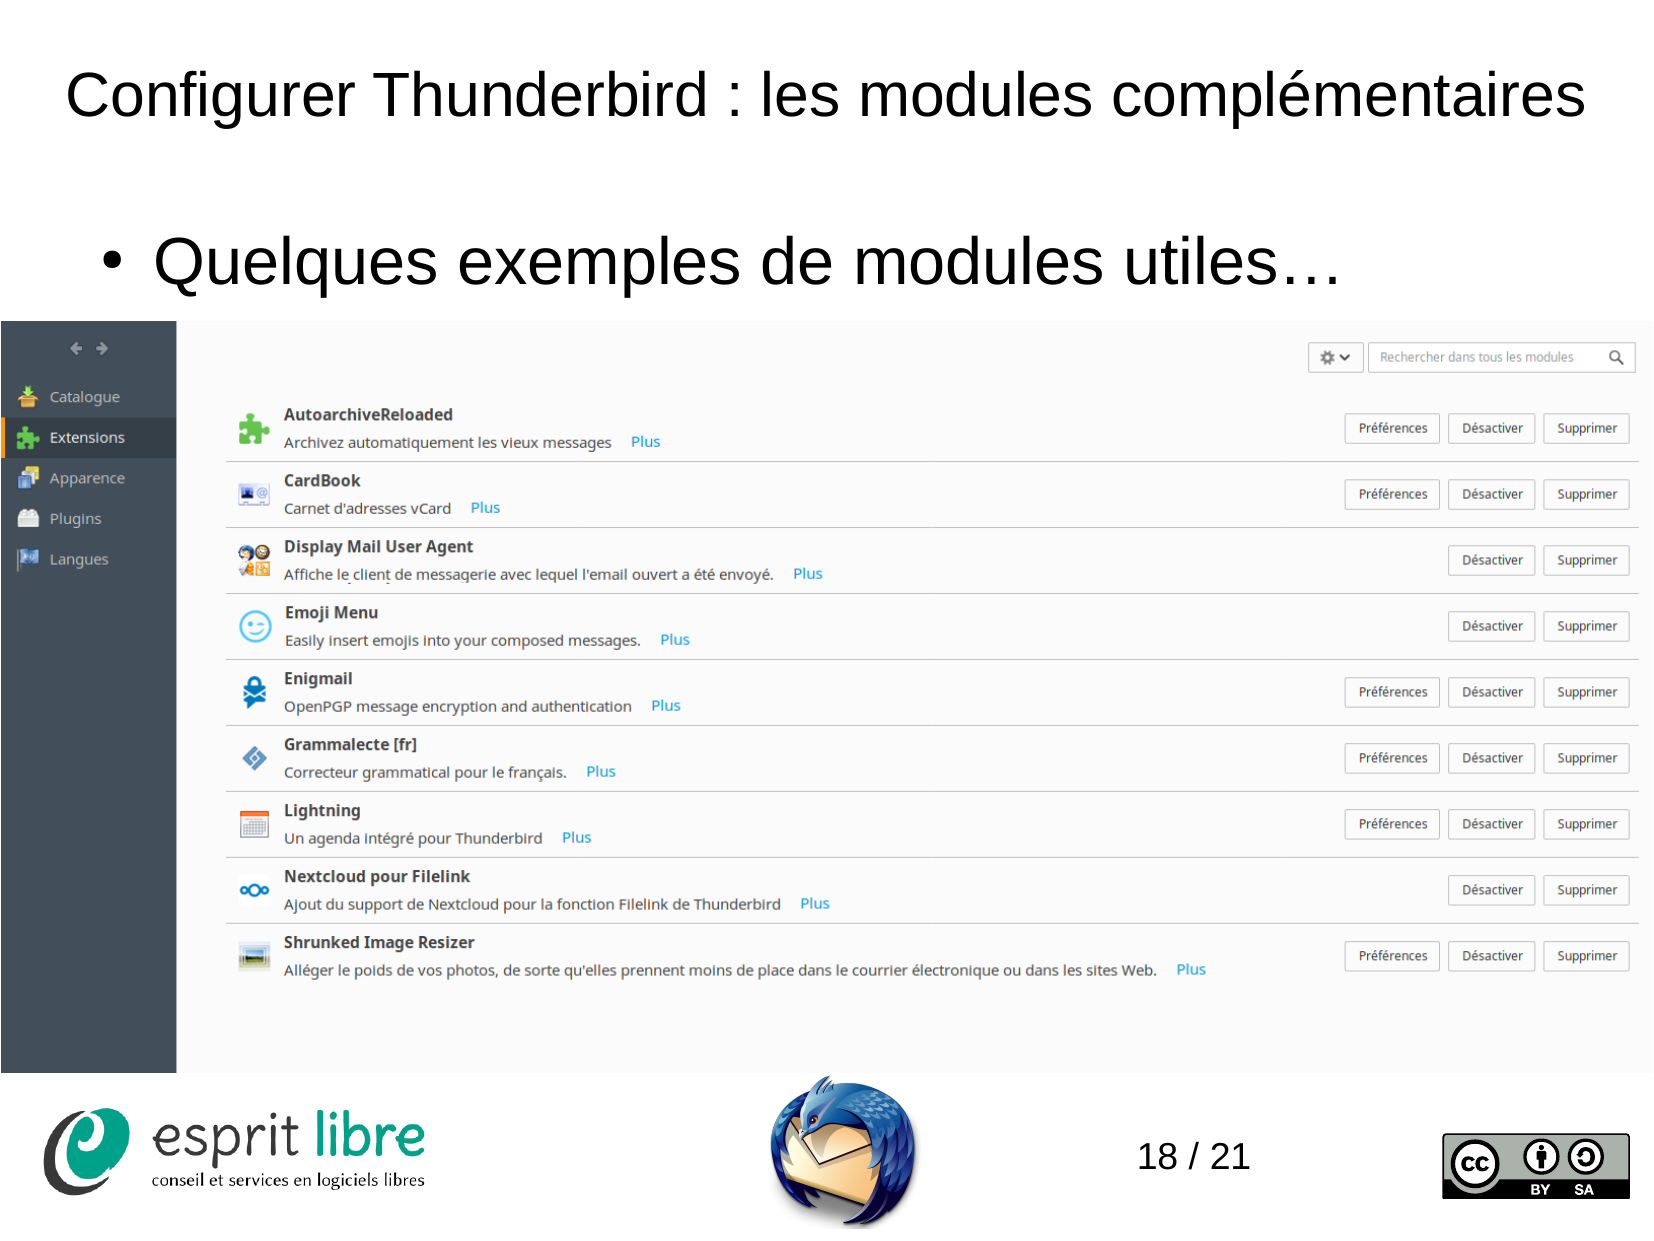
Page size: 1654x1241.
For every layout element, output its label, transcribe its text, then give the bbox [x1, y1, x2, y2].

picture [0, 321, 1654, 1241]
list Quelques exemples de modules utiles… [82, 224, 1571, 321]
title Configurer Thunderbird : les modules complémentaires [0, 20, 1654, 169]
picture [767, 1074, 922, 1229]
